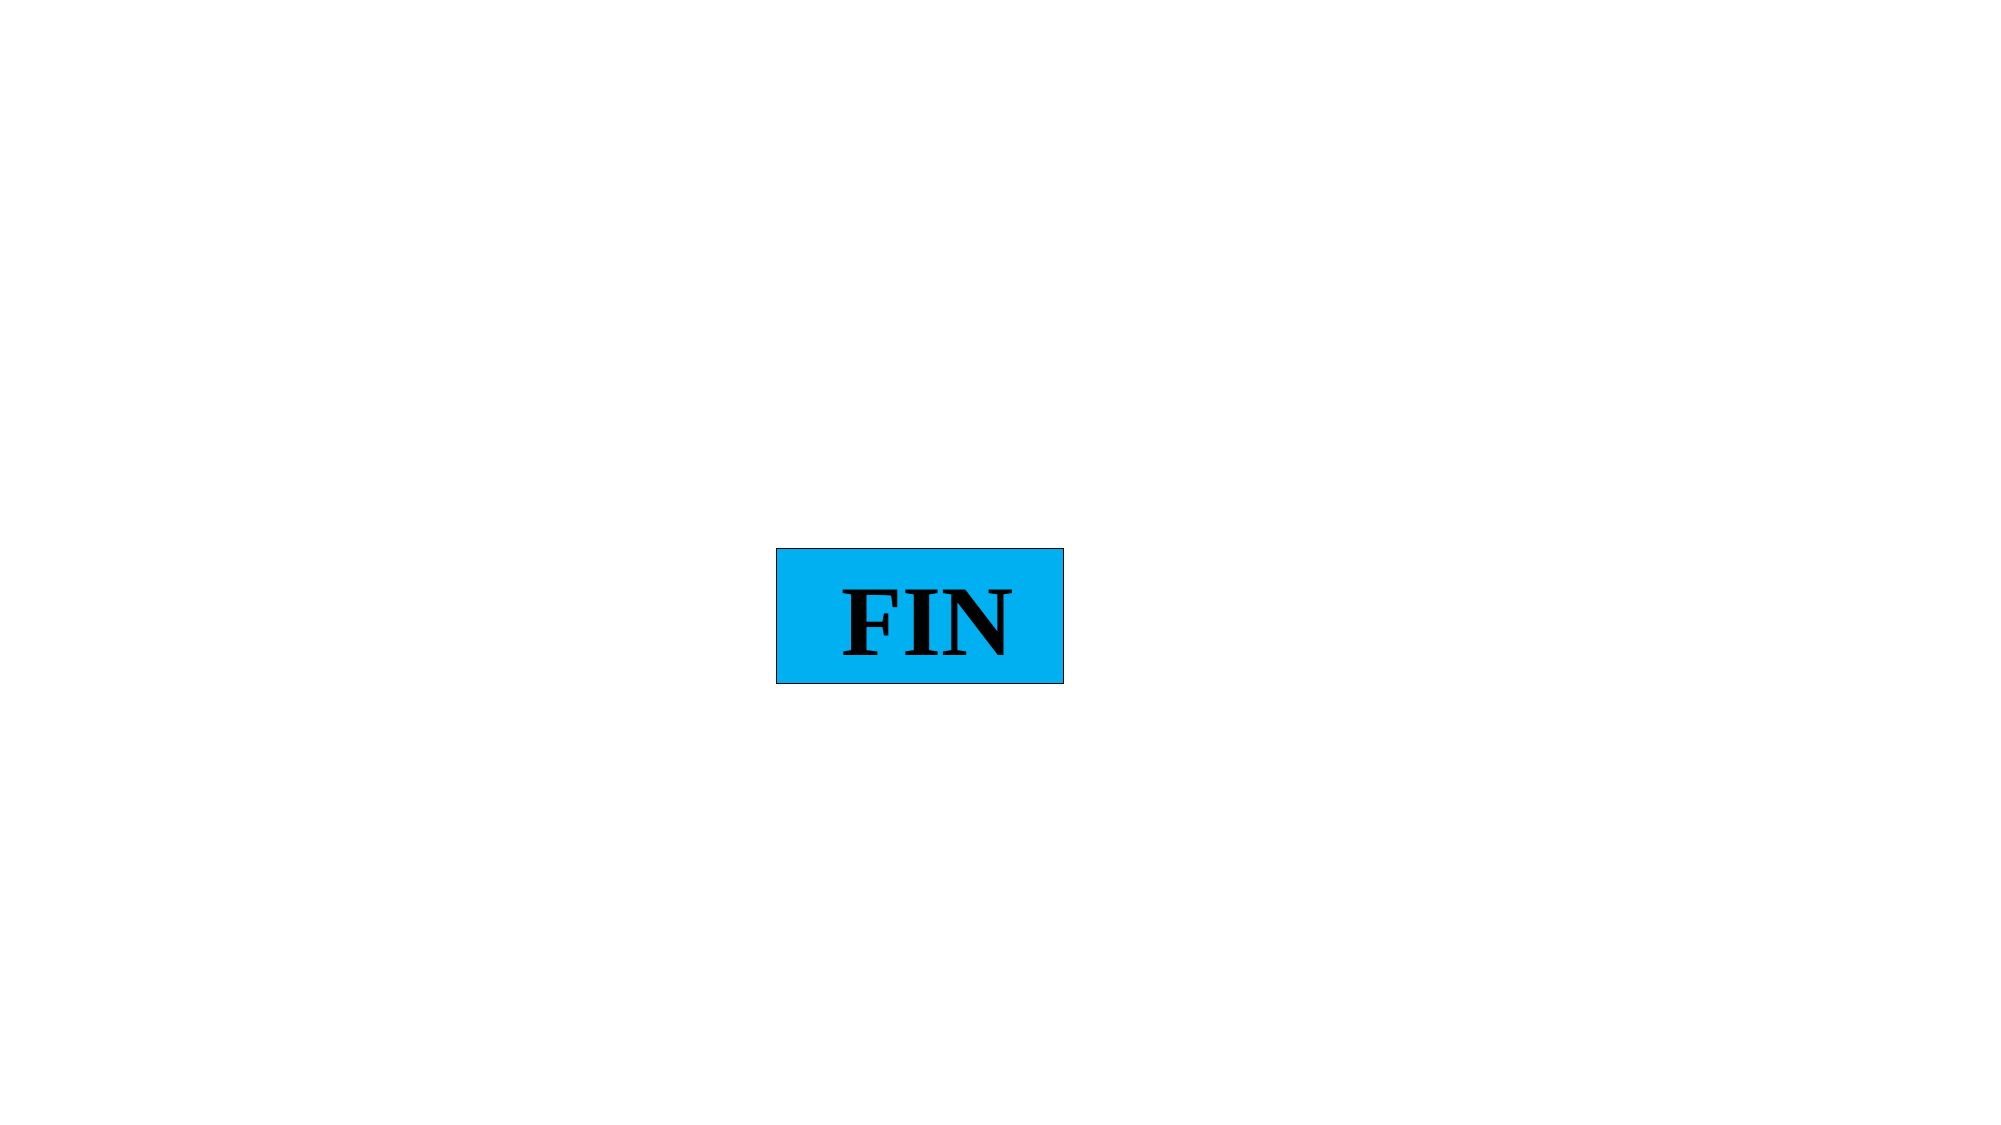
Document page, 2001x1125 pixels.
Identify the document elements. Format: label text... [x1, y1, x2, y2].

text_box FIN [776, 548, 1064, 684]
